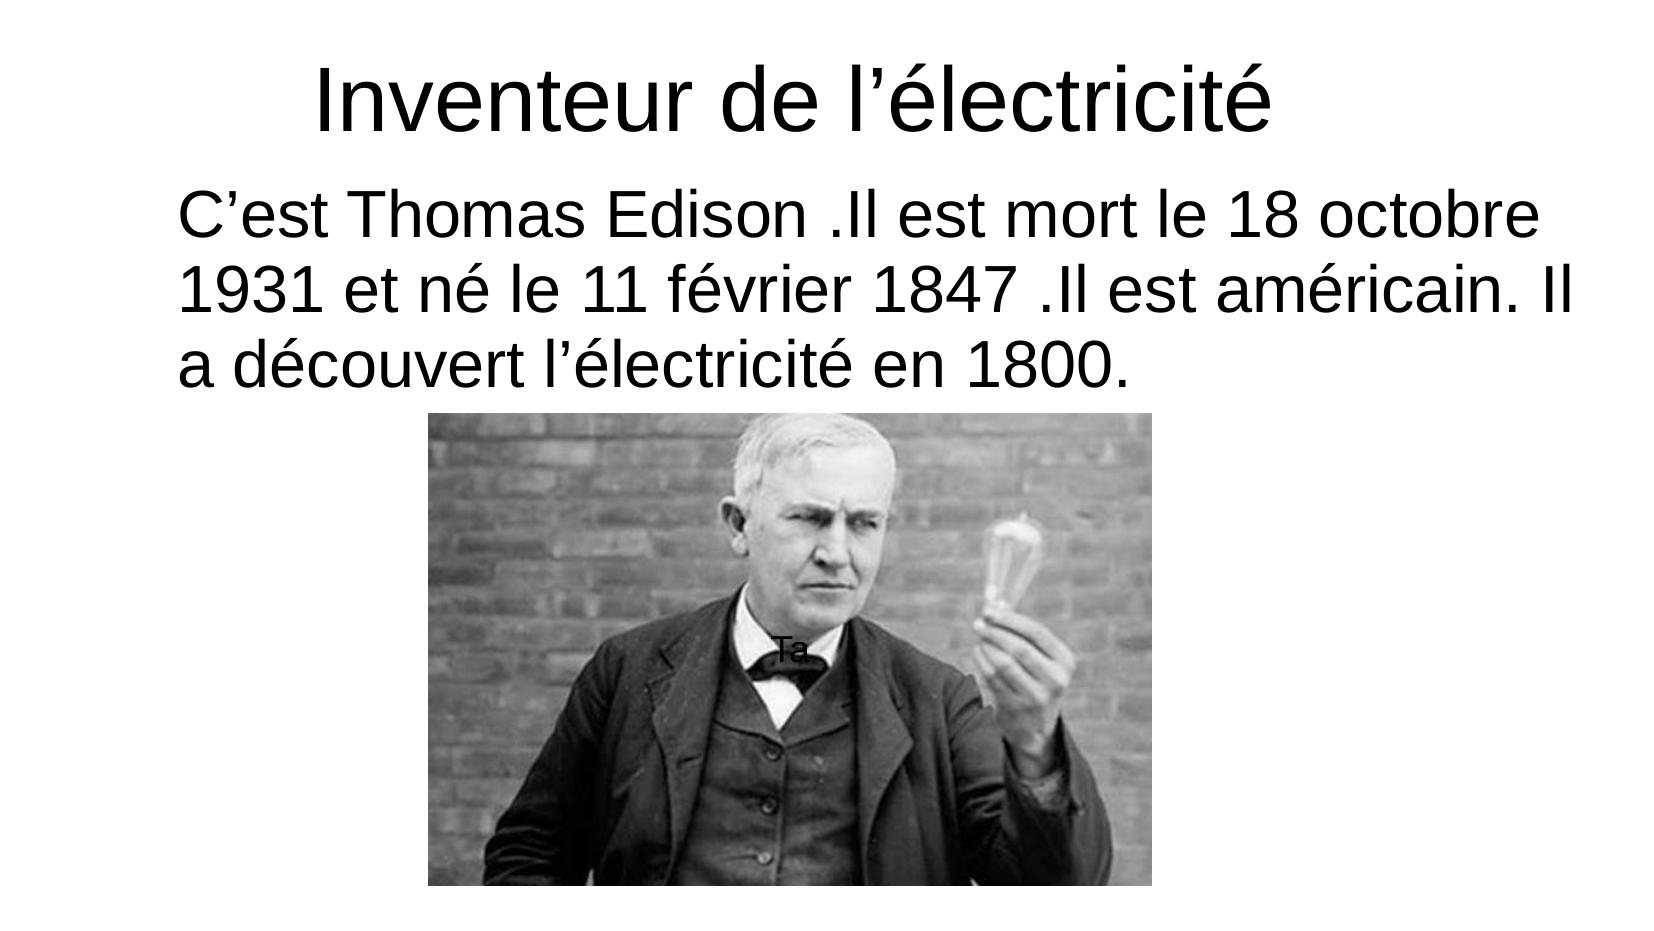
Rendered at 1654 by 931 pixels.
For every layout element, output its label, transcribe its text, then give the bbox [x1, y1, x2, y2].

picture [428, 413, 1152, 886]
list C’est Thomas Edison .Il est mort le 18 octobre 1931 et né le 11 février 1847 .Il est américain. Il a découvert l’électricité en 1800. [106, 177, 1595, 717]
title Inventeur de l’électricité [53, 29, 1536, 170]
